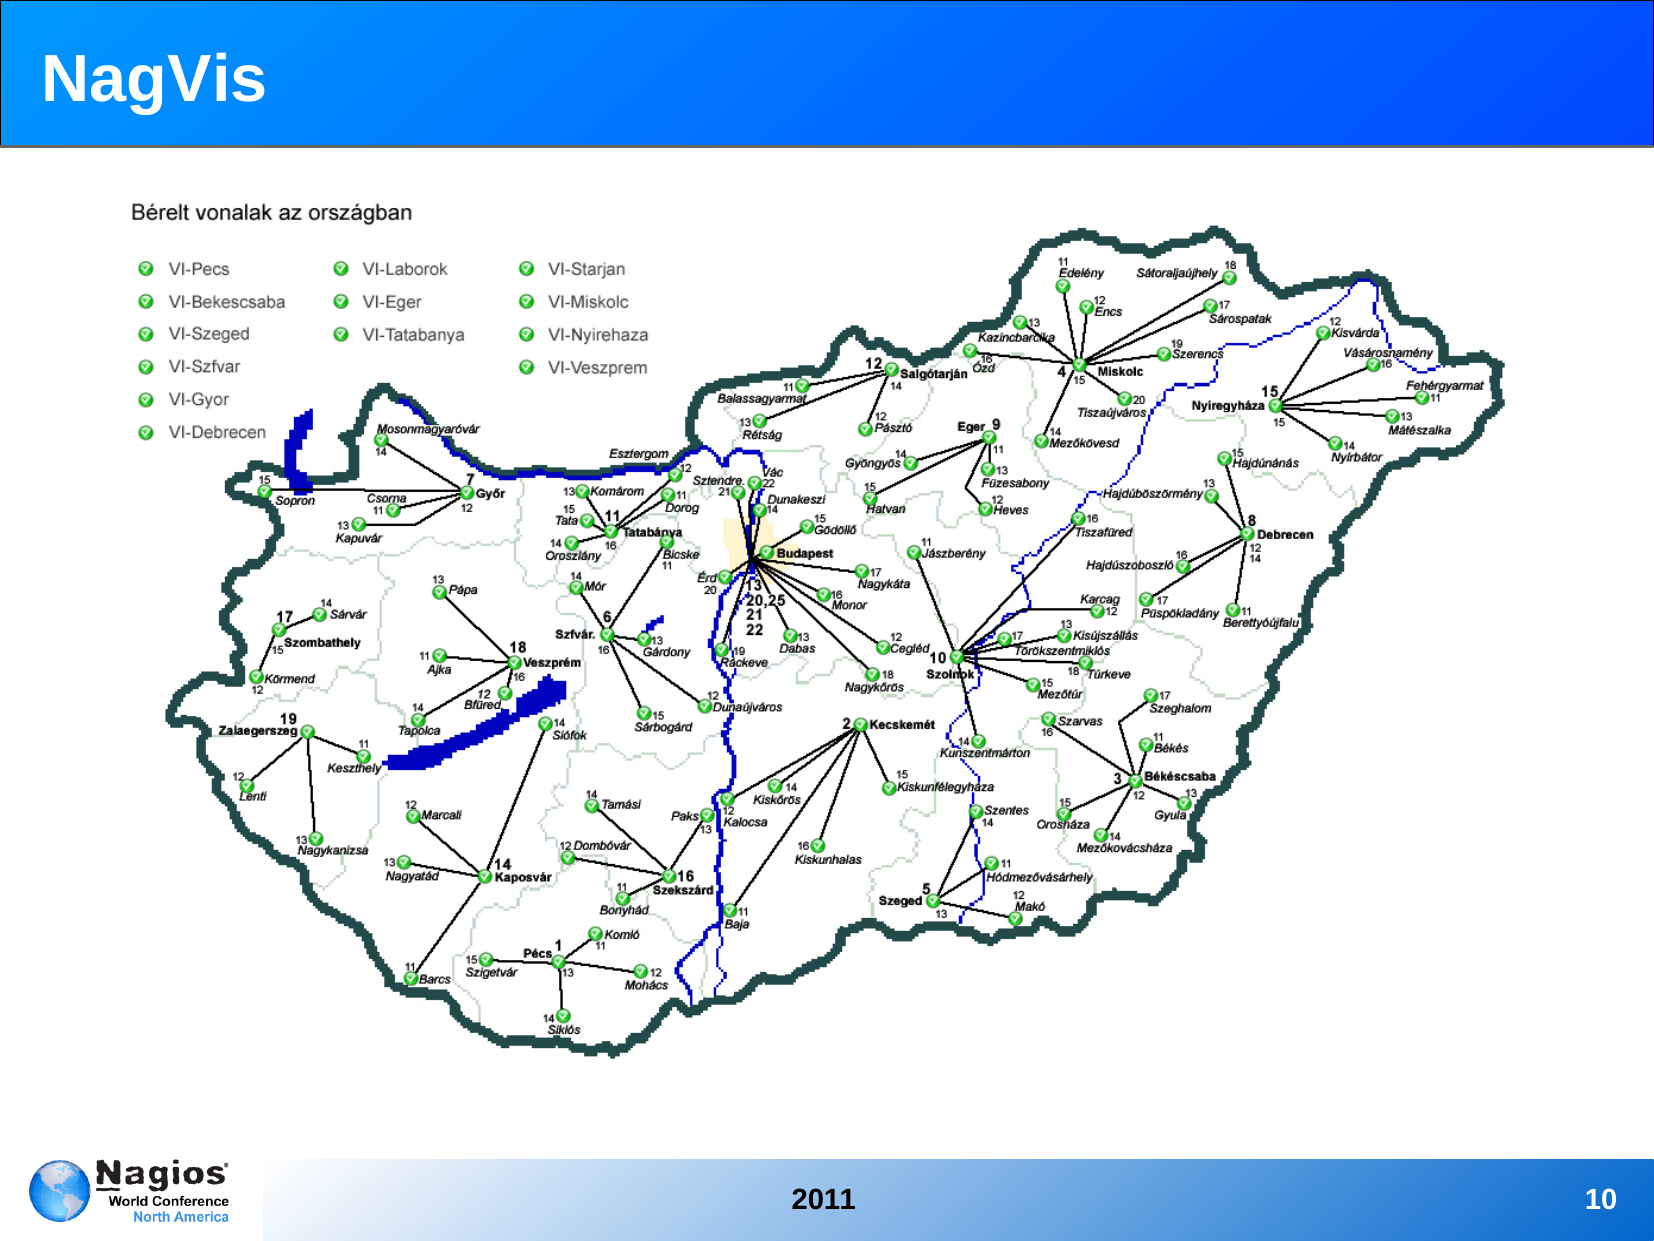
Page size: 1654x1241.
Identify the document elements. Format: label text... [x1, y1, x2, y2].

title NagVis [41, 29, 1576, 127]
picture [29, 1159, 229, 1235]
picture [112, 187, 1556, 1068]
